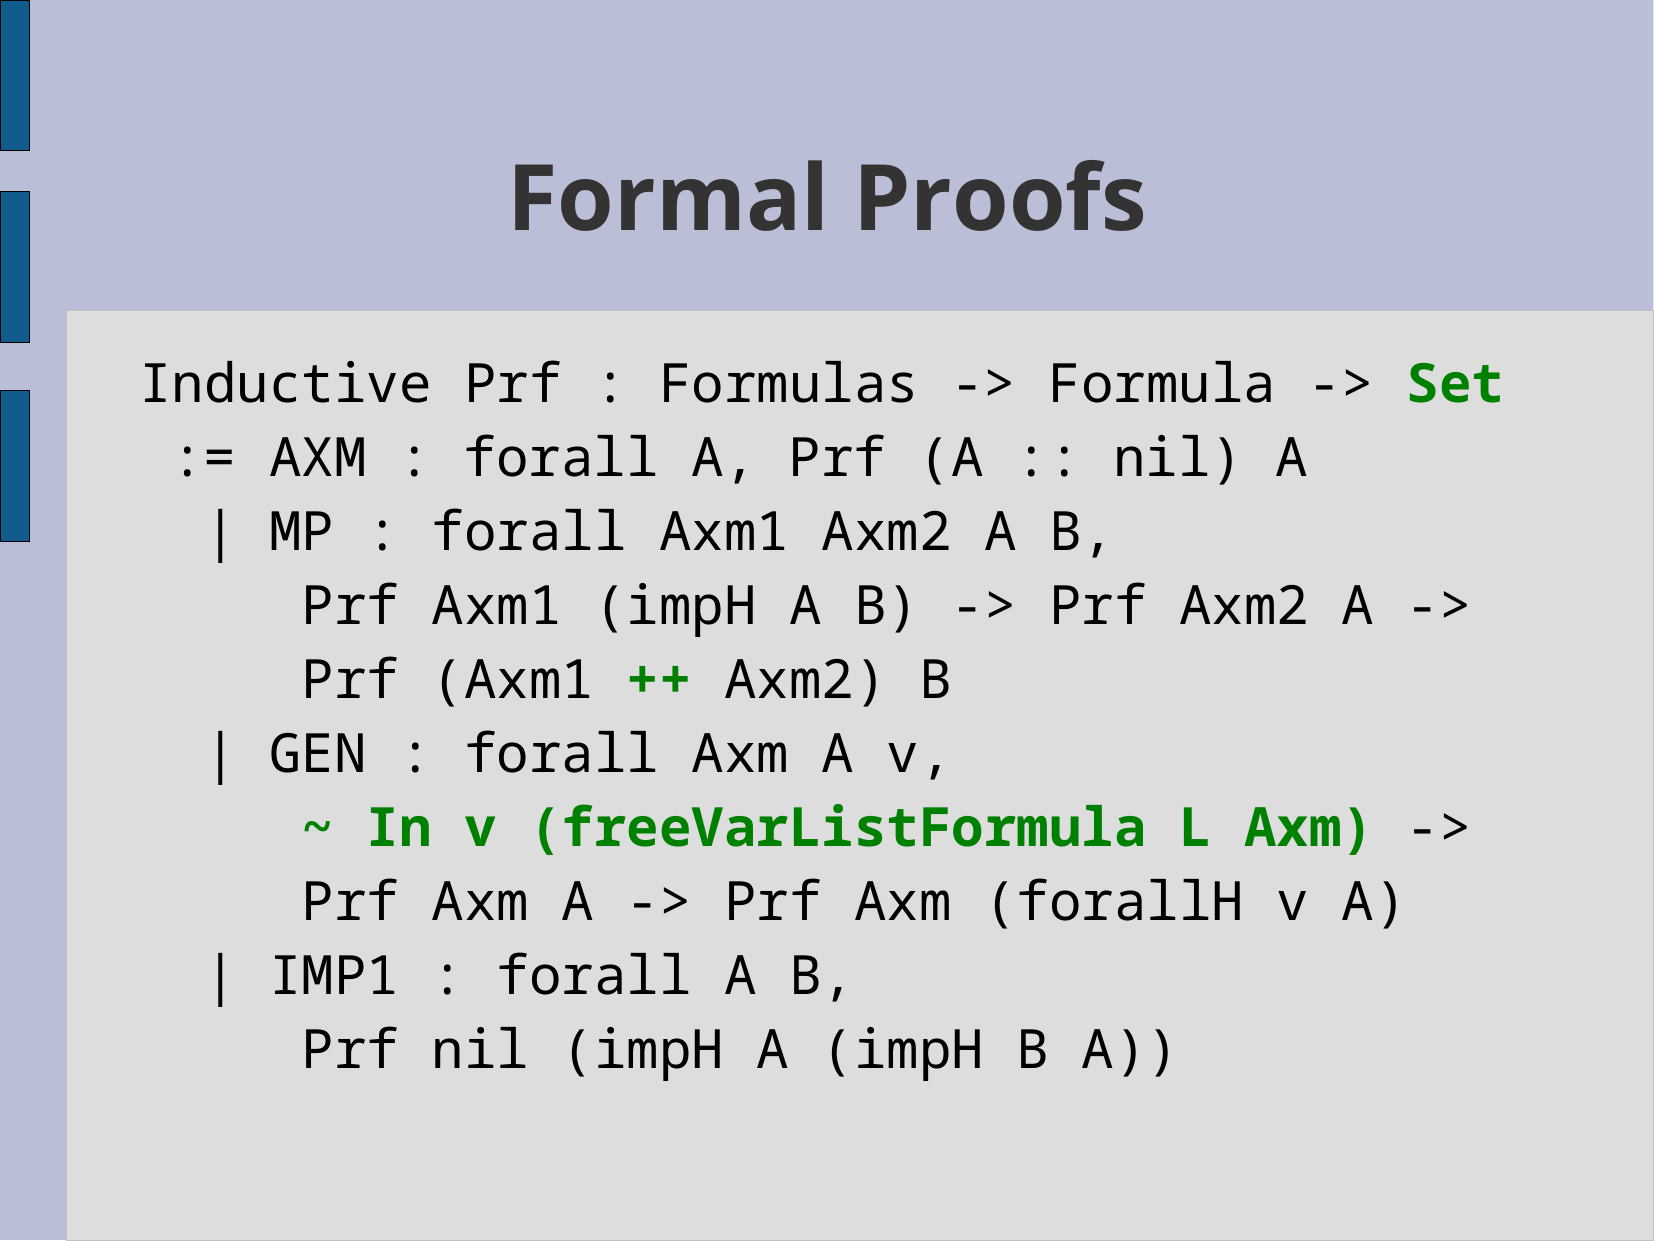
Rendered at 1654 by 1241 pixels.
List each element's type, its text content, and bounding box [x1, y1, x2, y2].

title Formal Proofs [121, 91, 1534, 299]
list Inductive Prf : Formulas -> Formula -> Set := AXM : forall A, Prf (A :: nil) A | MP : forall Axm1 Axm2 A B, Prf Axm1 (impH A B) -> Prf Axm2 A -> Prf (Axm1 ++ Axm2) B | GEN : forall Axm A v, ~ In v (freeVarListFormula L Axm) -> Prf Axm A -> Prf Axm (forallH v A) | IMP1 : forall A B, Prf nil (impH A (impH B A)) [121, 344, 1534, 959]
